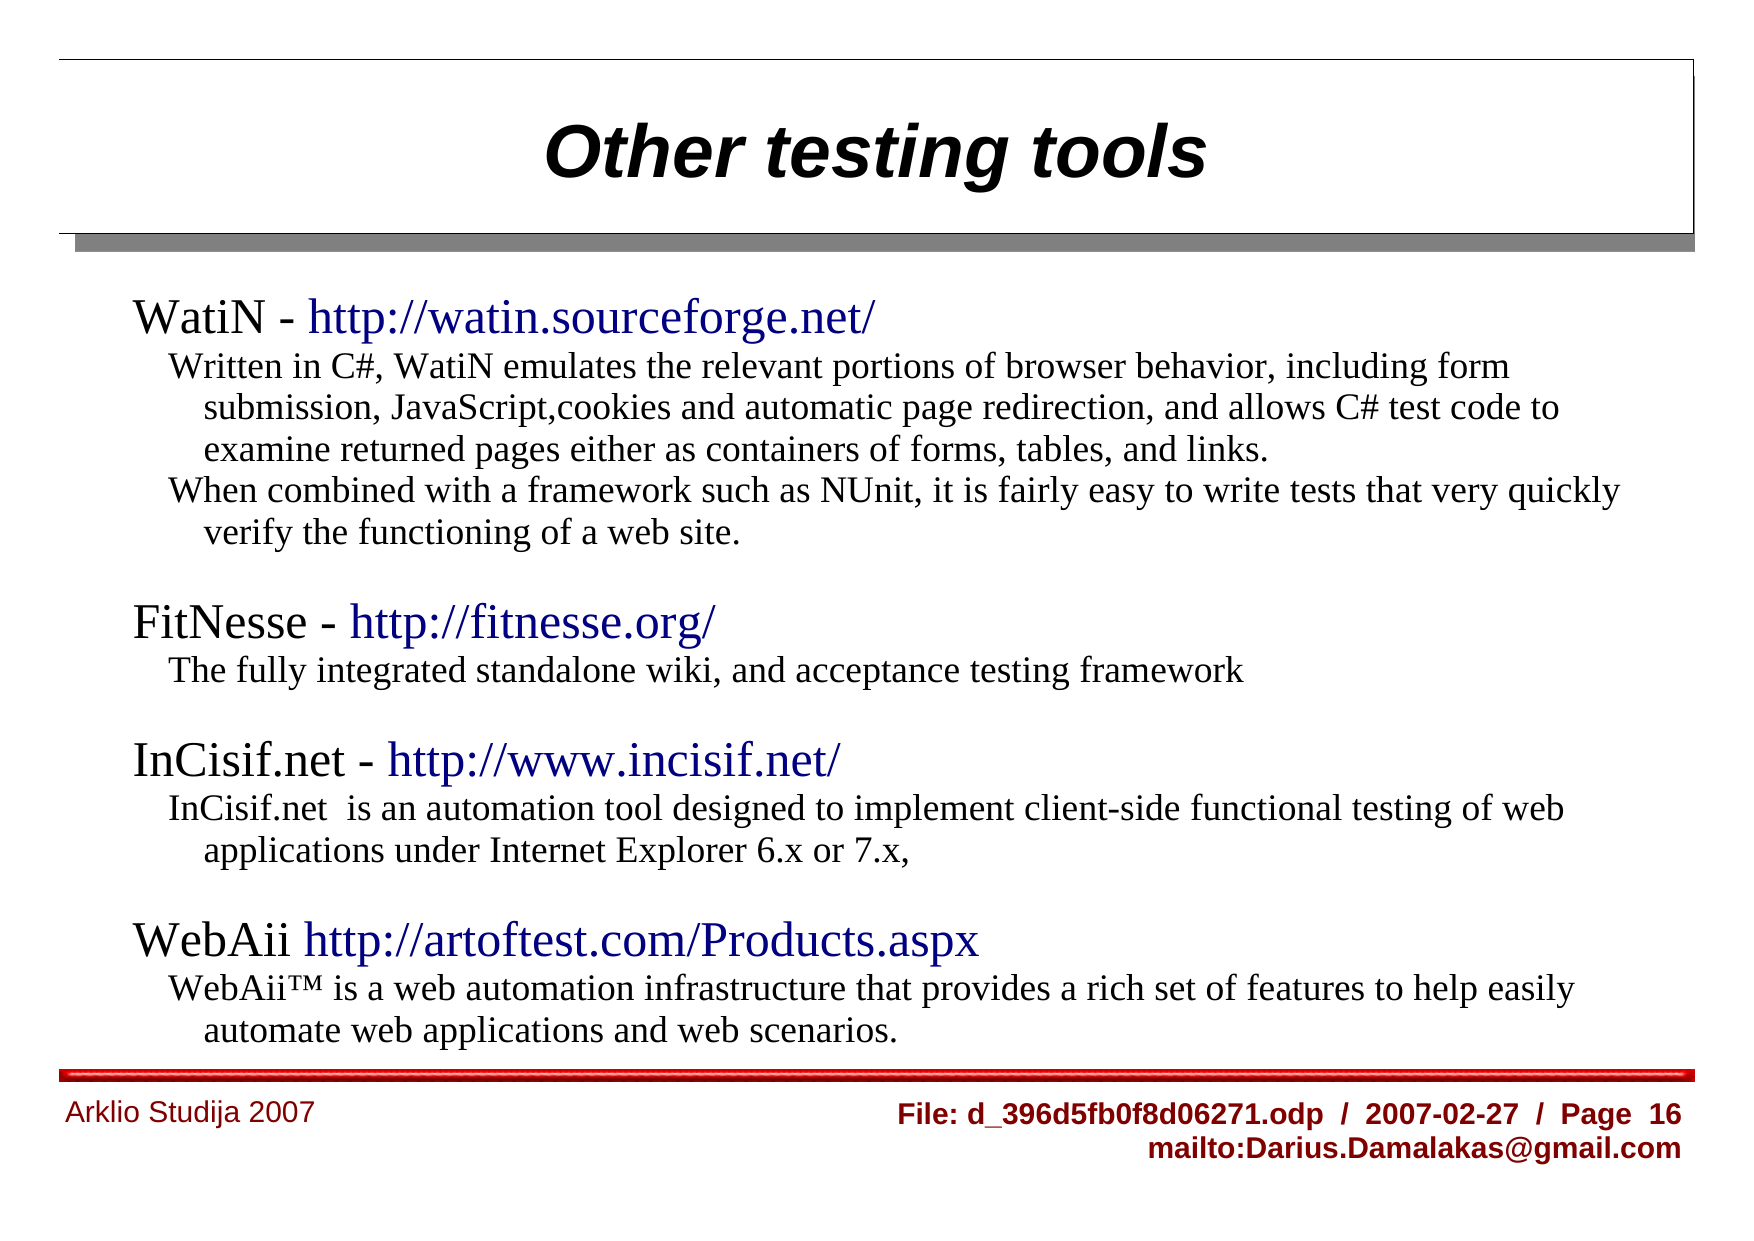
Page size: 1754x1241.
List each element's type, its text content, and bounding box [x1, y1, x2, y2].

title Other testing tools [59, 59, 1695, 244]
picture [59, 1069, 1695, 1082]
text_box WatiN - http://watin.sourceforge.net/ Written in C#, WatiN emulates the relevant portions of browser behavior, including form submission, JavaScript,cookies and automatic page redirection, and allows C# test code to examine returned pages either as containers of forms, tables, and links. When combined with a framework such as NUnit, it is fairly easy to write tests that very quickly verify the functioning of a web site. FitNesse - http://fitnesse.org/ The fully integrated standalone wiki, and acceptance testing framework InCisif.net - http://www.incisif.net/ InCisif.net is an automation tool designed to implement client-side functional testing of web applications under Internet Explorer 6.x or 7.x, WebAii http://artoftest.com/Products.aspx WebAii™ is a web automation infrastructure that provides a rich set of features to help easily automate web applications and web scenarios. [97, 289, 1665, 1068]
